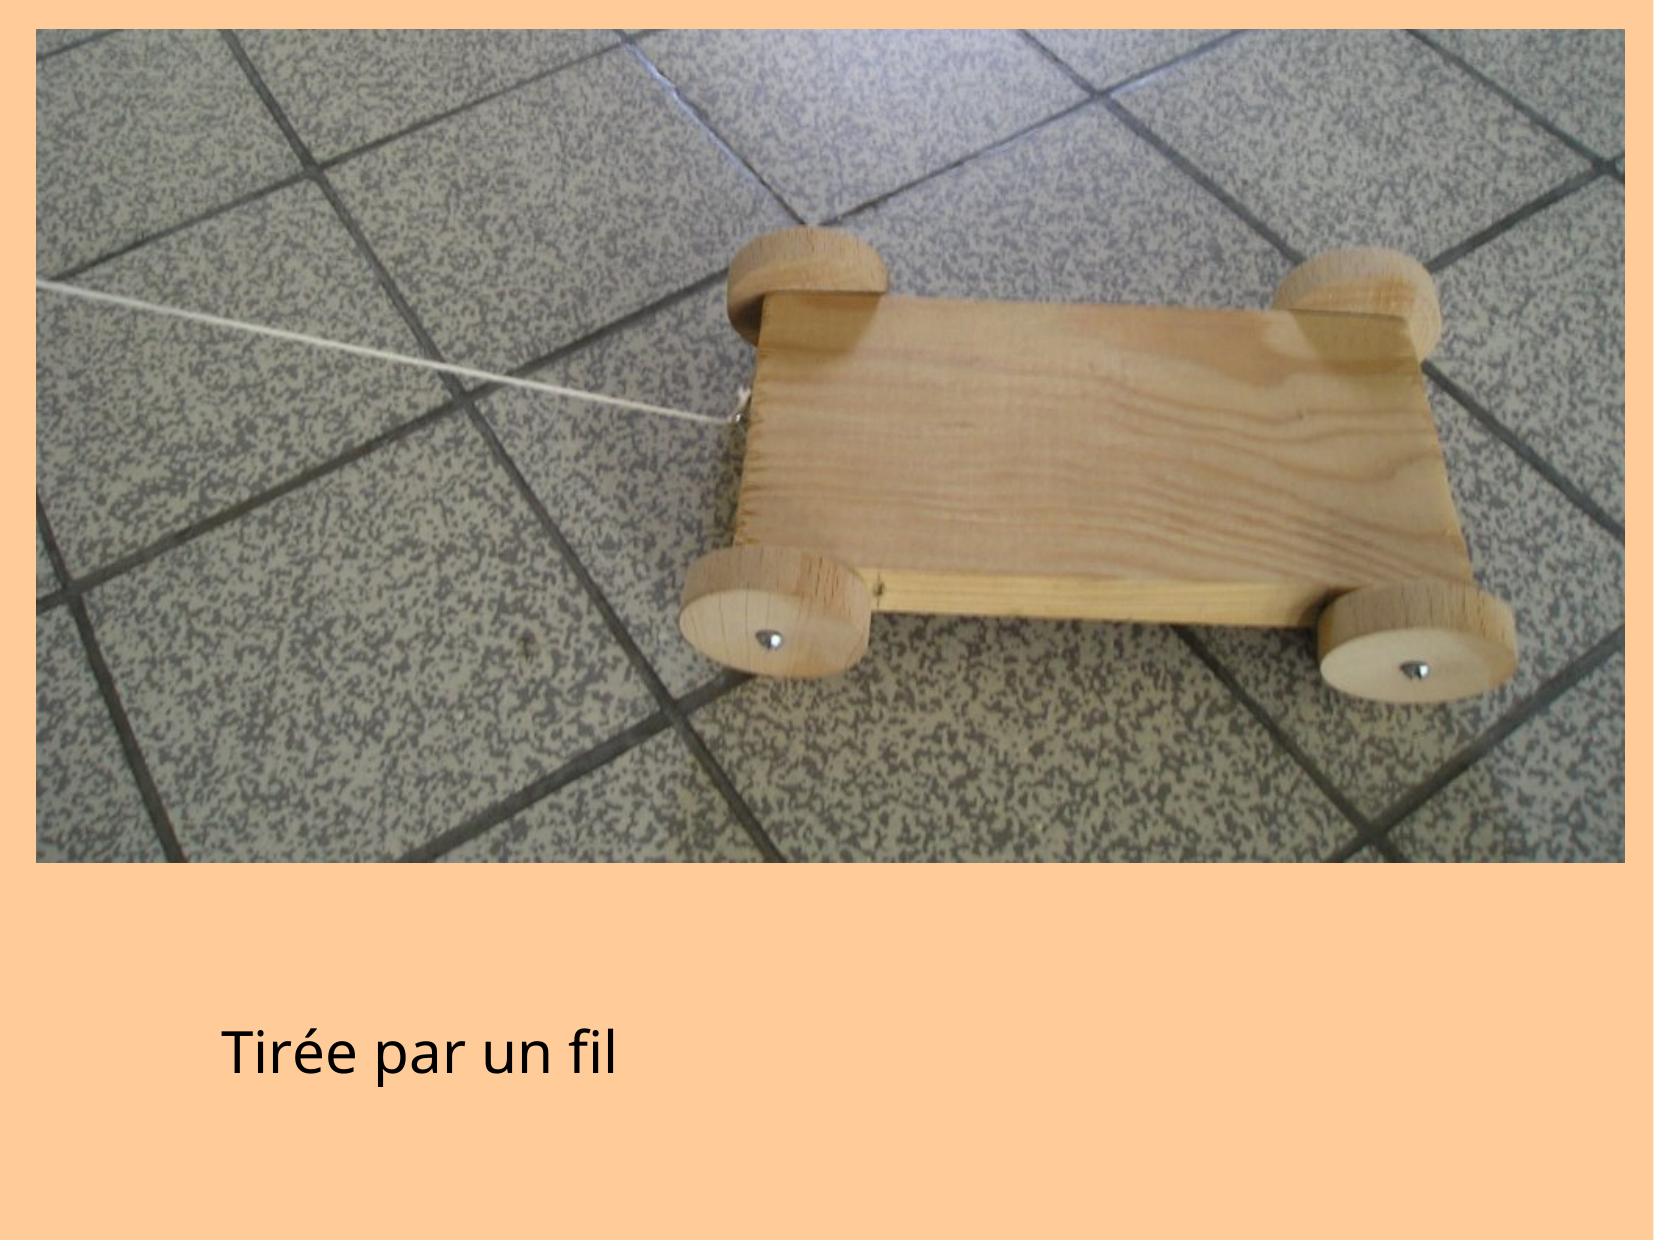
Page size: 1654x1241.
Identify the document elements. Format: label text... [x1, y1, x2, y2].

text_box Tirée par un fil [206, 1003, 1329, 1087]
picture [36, 29, 1625, 863]
